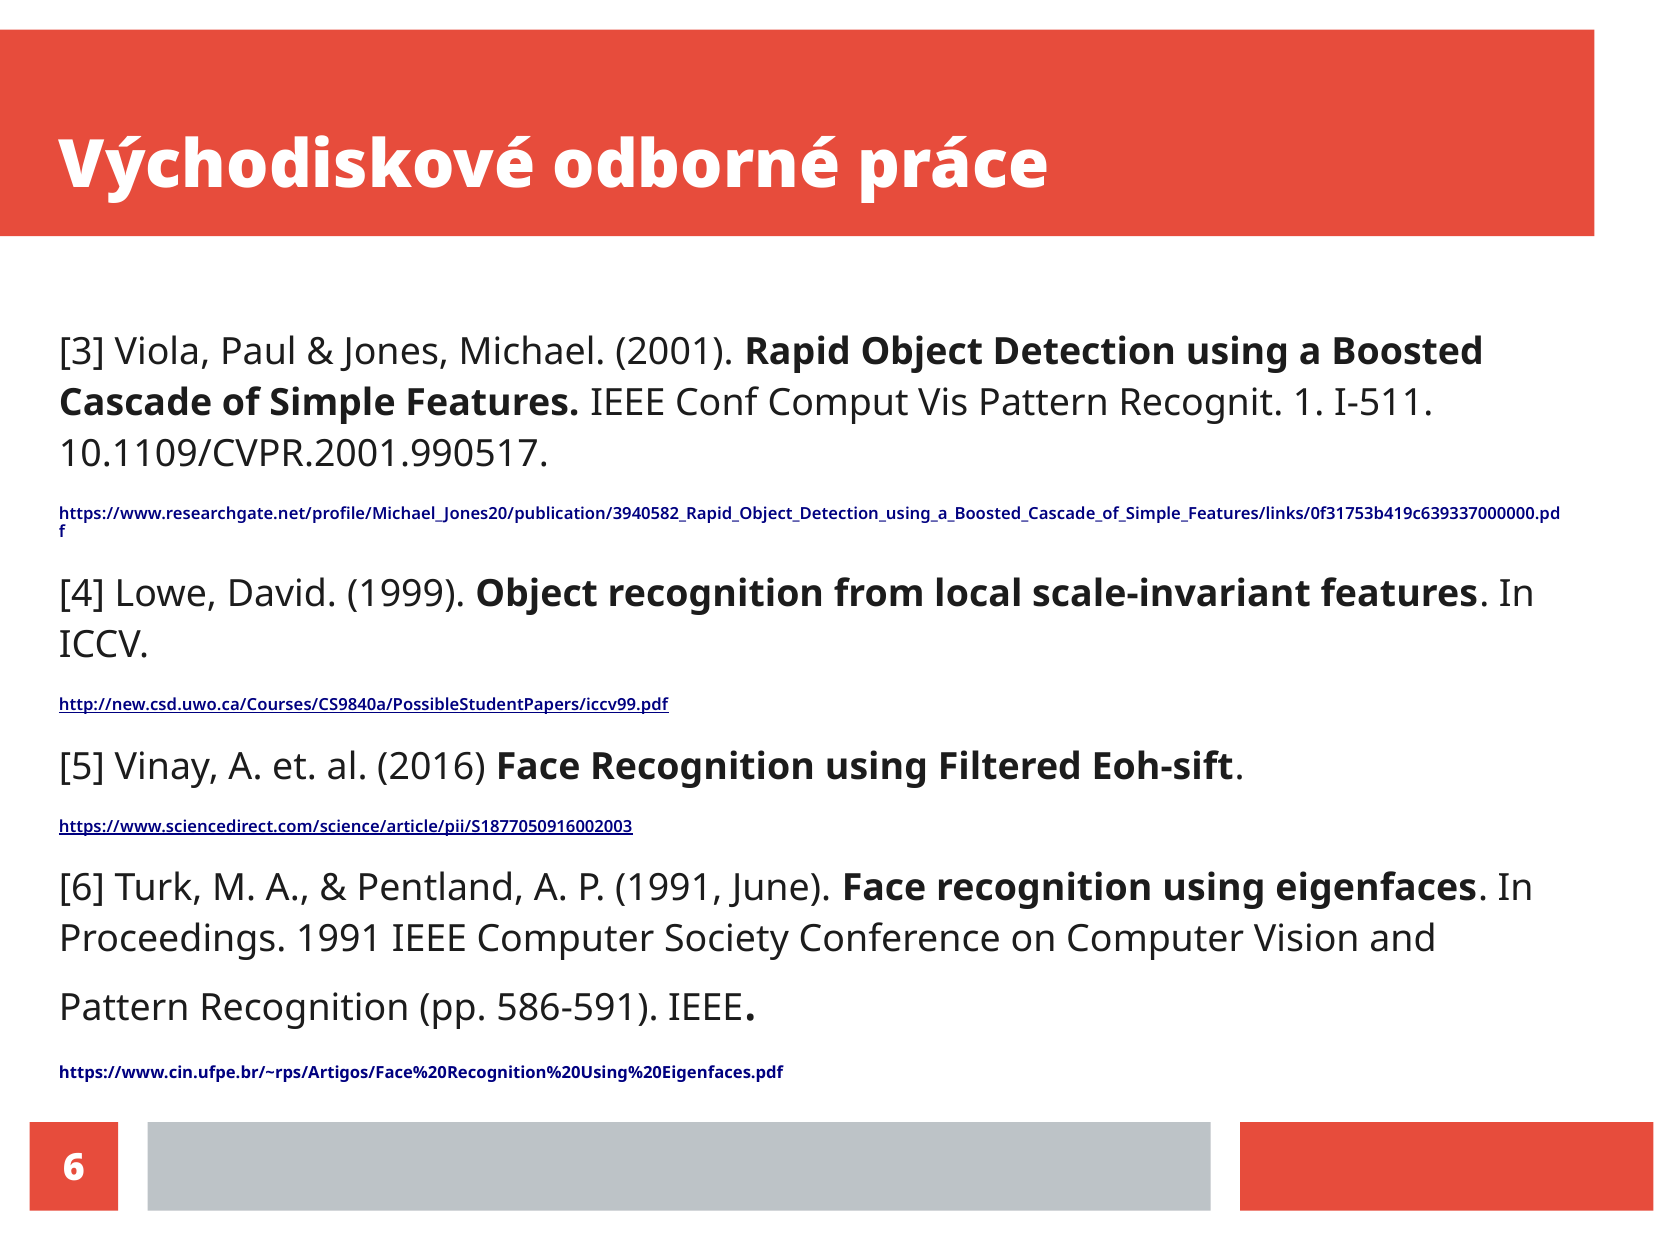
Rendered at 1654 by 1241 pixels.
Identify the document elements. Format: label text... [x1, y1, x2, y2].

title Východiskové odborné práce [59, 59, 1595, 207]
list [3] Viola, Paul & Jones, Michael. (2001). Rapid Object Detection using a Boosted Cascade of Simple Features. IEEE Conf Comput Vis Pattern Recognit. 1. I-511. 10.1109/CVPR.2001.990517. https://www.researchgate.net/profile/Michael_Jones20/publication/3940582_Rapid_Object_Detection_using_a_Boosted_Cascade_of_Simple_Features/links/0f31753b419c639337000000.pdf [4] Lowe, David. (1999). Object recognition from local scale-invariant features. In ICCV. http://new.csd.uwo.ca/Courses/CS9840a/PossibleStudentPapers/iccv99.pdf [5] Vinay, A. et. al. (2016) Face Recognition using Filtered Eoh-sift. https://www.sciencedirect.com/science/article/pii/S1877050916002003 [6] Turk, M. A., & Pentland, A. P. (1991, June). Face recognition using eigenfaces. In Proceedings. 1991 IEEE Computer Society Conference on Computer Vision and Pattern Recognition (pp. 586-591). IEEE. https://www.cin.ufpe.br/~rps/Artigos/Face%20Recognition%20Using%20Eigenfaces.pdf [59, 324, 1565, 1093]
